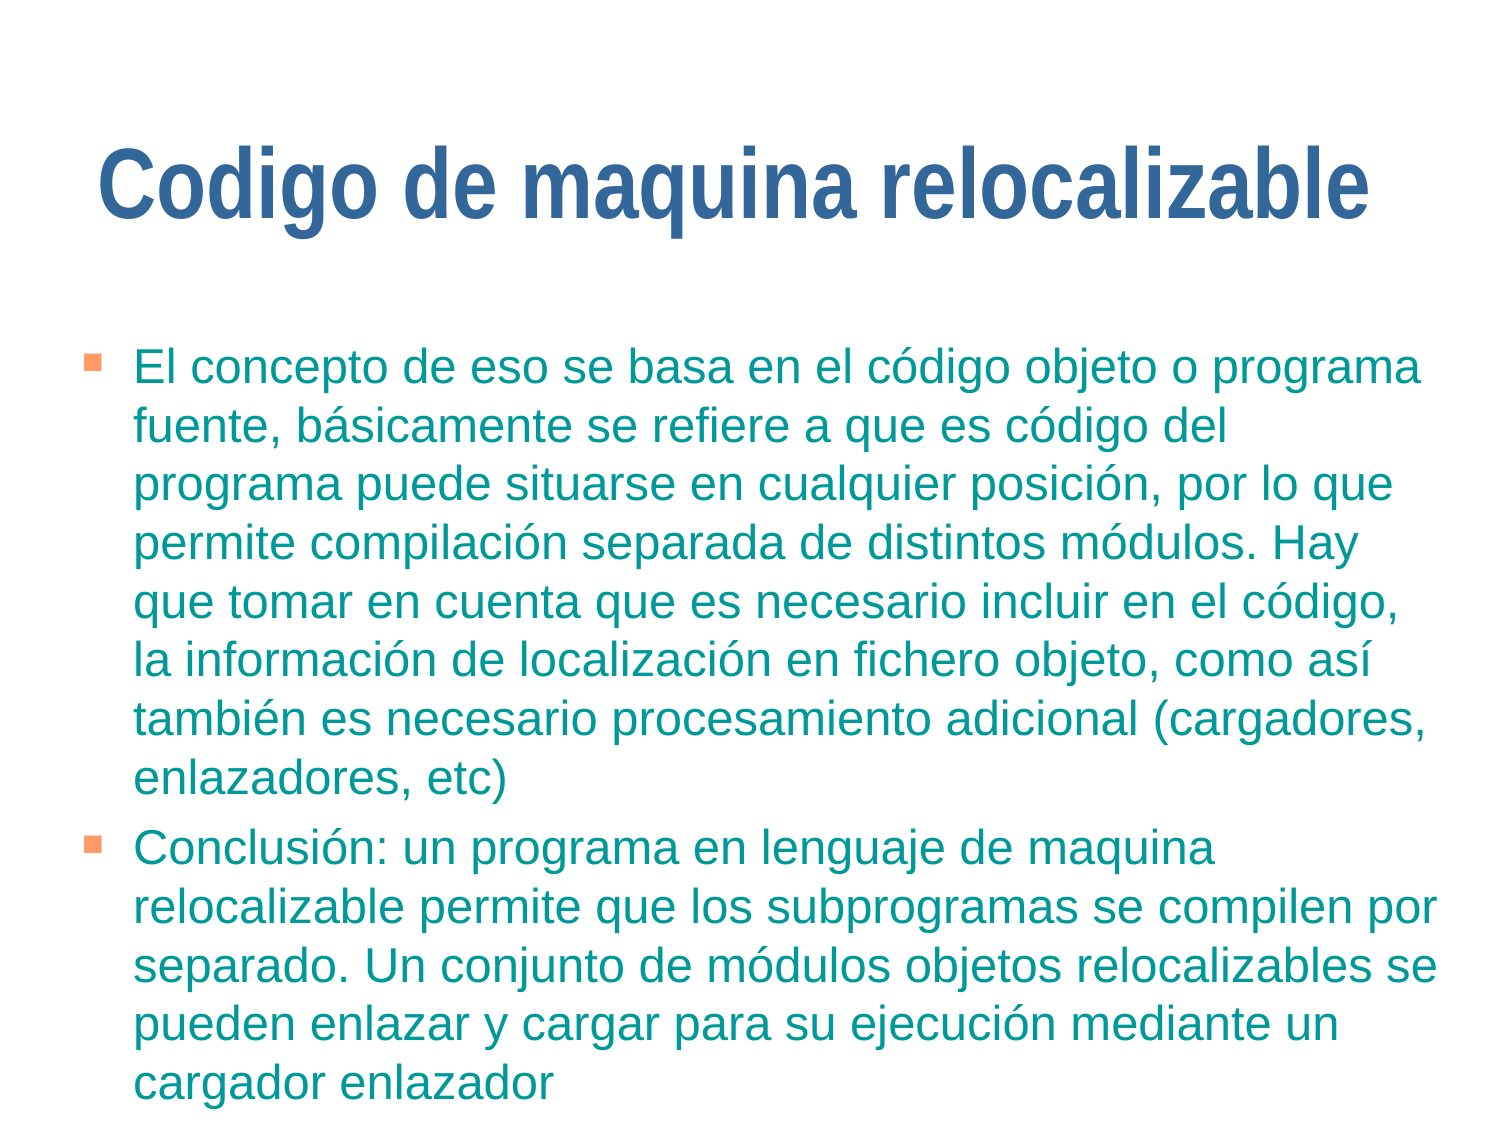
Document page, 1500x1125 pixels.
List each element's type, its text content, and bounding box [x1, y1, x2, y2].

list El concepto de eso se basa en el código objeto o programa fuente, básicamente se refiere a que es código del programa puede situarse en cualquier posición, por lo que permite compilación separada de distintos módulos. Hay que tomar en cuenta que es necesario incluir en el código, la información de localización en fichero objeto, como así también es necesario procesamiento adicional (cargadores, enlazadores, etc) Conclusión: un programa en lenguaje de maquina relocalizable permite que los subprogramas se compilen por separado. Un conjunto de módulos objetos relocalizables se pueden enlazar y cargar para su ejecución mediante un cargador enlazador [70, 327, 1463, 1125]
title Codigo de maquina relocalizable [82, 60, 1463, 327]
